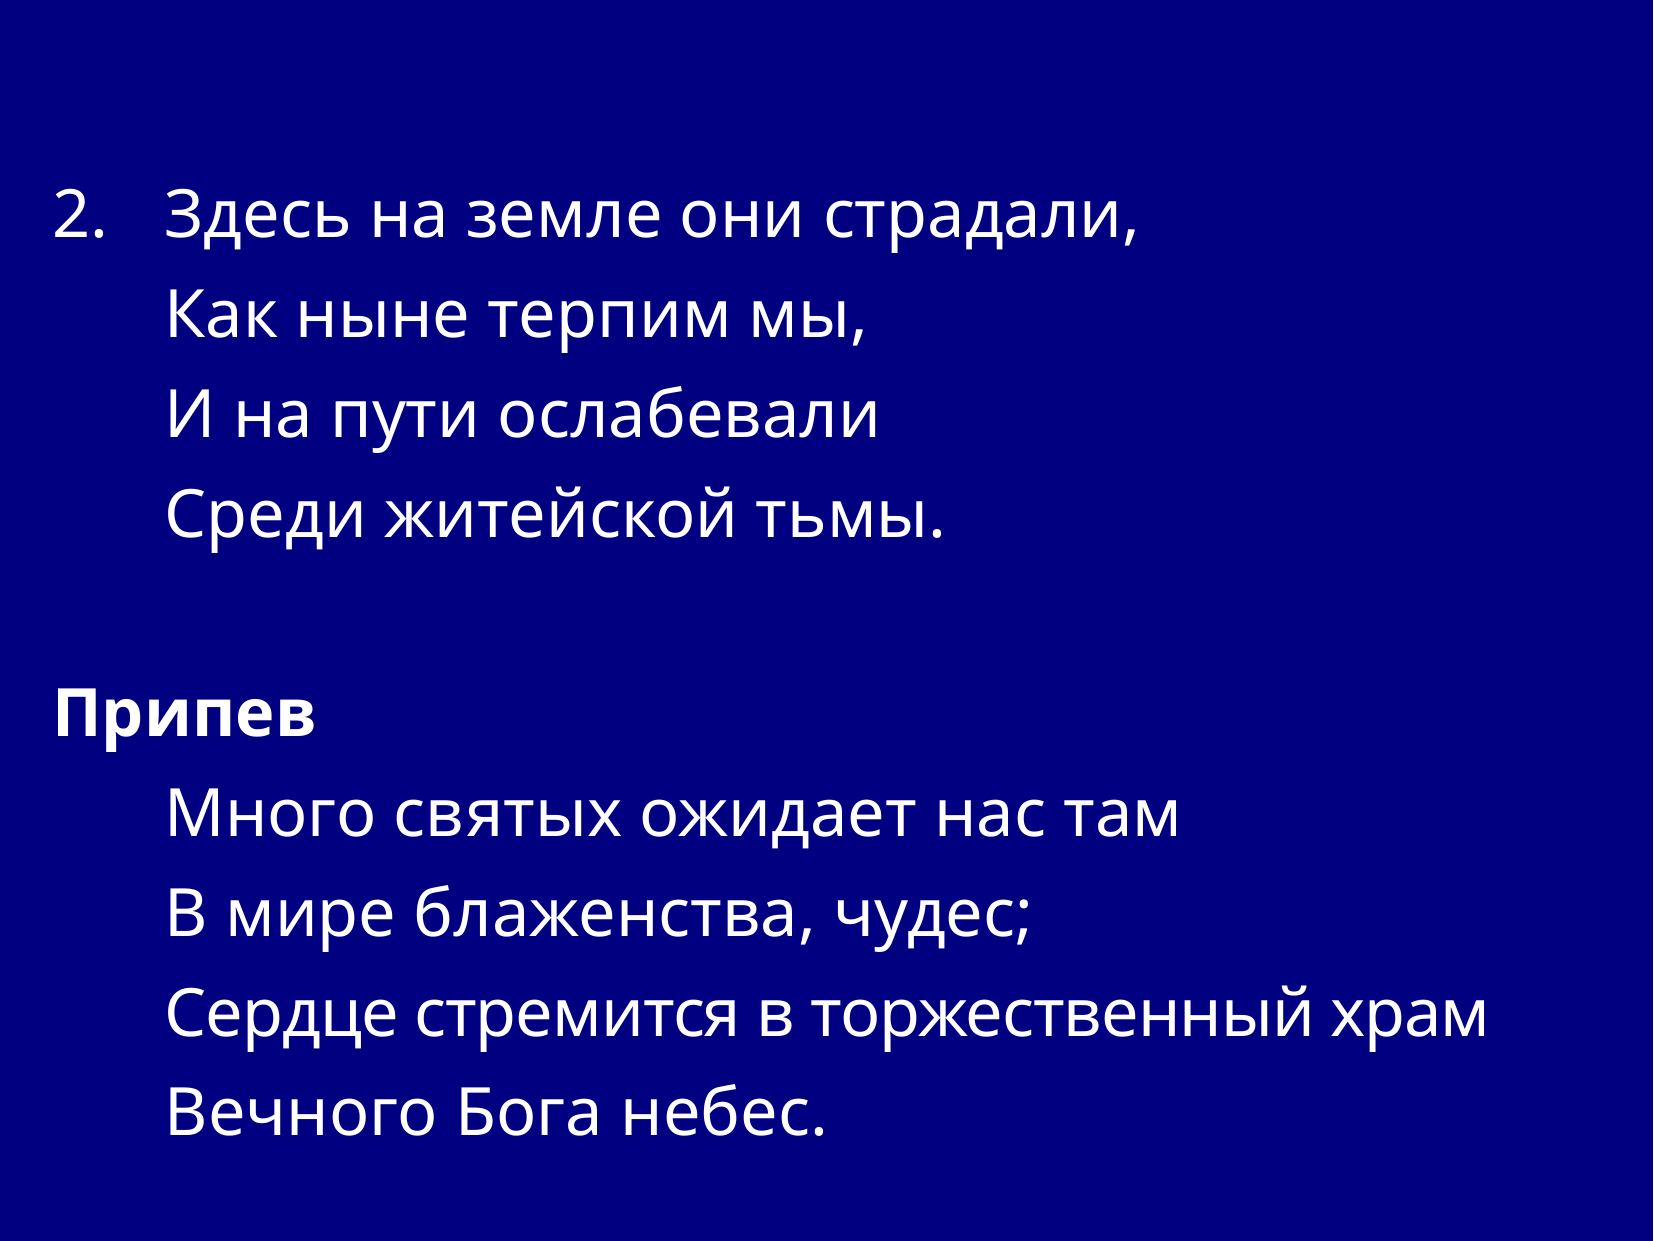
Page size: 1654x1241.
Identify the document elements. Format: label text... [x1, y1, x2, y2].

text_box 2. Здесь на земле они страдали, Как ныне терпим мы, И на пути ослабевали Среди житейской тьмы. Припев Много святых ожидает нас там В мире блаженства, чудес; Сердце стремится в торжественный храм Вечного Бога небес. [37, 150, 1653, 1163]
